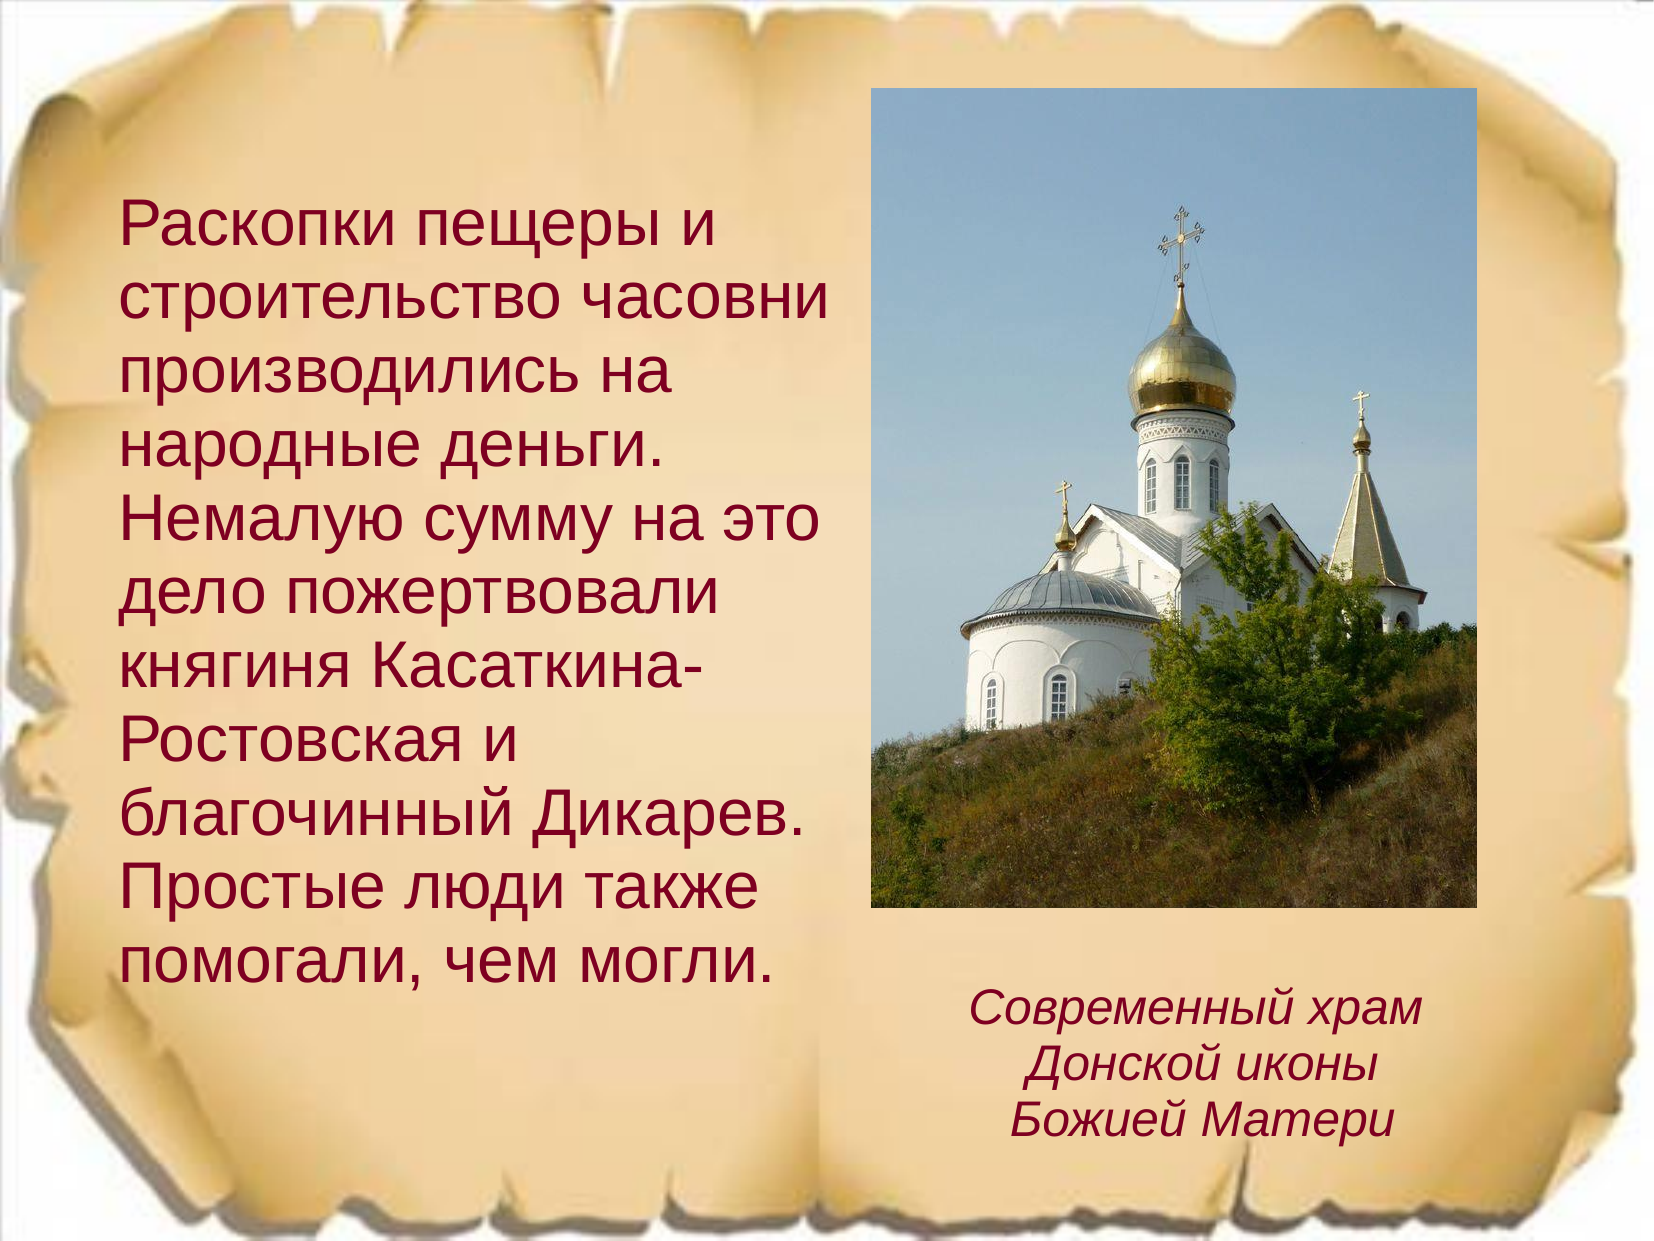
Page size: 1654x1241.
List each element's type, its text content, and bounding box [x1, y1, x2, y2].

list Раскопки пещеры и строительство часовни производились на народные деньги. Немалую сумму на это дело пожертвовали княгиня Касаткина-Ростовская и благочинный Дикарев. Простые люди также помогали, чем могли. [118, 185, 845, 1004]
picture [0, 0, 1654, 1241]
title Современный храм Донской иконы Божией Матери [856, 944, 1536, 1182]
